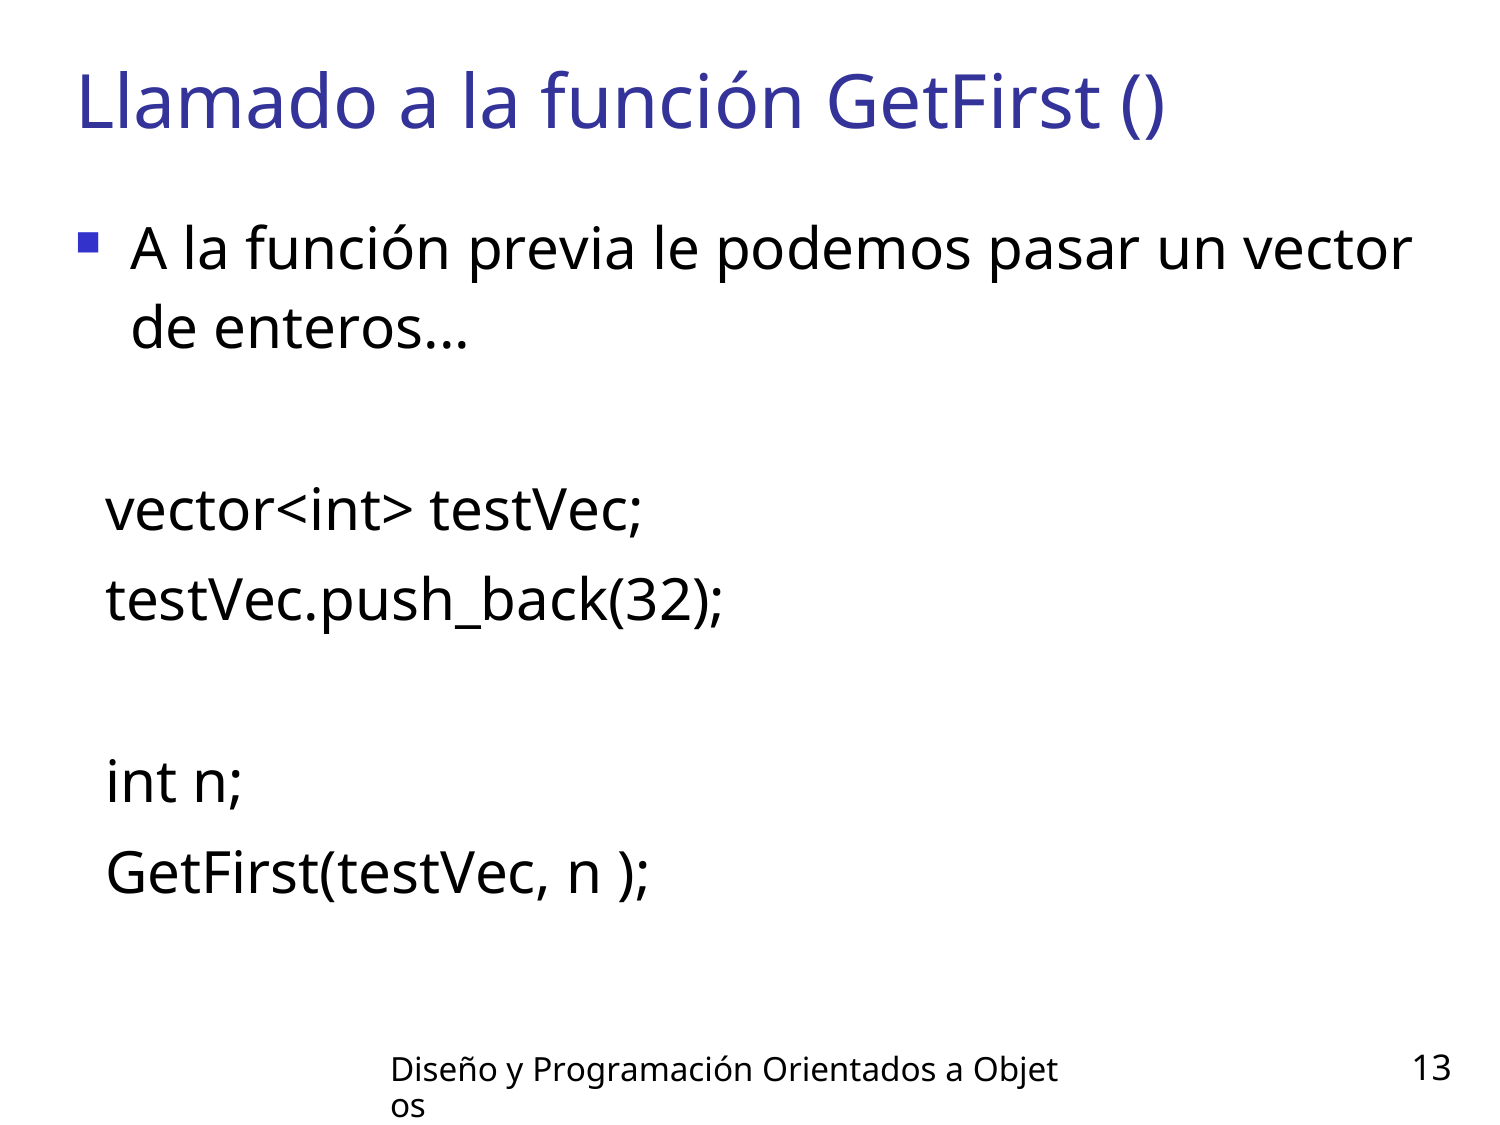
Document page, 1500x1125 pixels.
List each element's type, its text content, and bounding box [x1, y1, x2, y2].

title Llamado a la función GetFirst ()‏ [75, 18, 1466, 181]
list A la función previa le podemos pasar un vector de enteros... vector<int> testVec; testVec.push_back(32); int n; GetFirst(testVec, n ); [75, 207, 1462, 1013]
